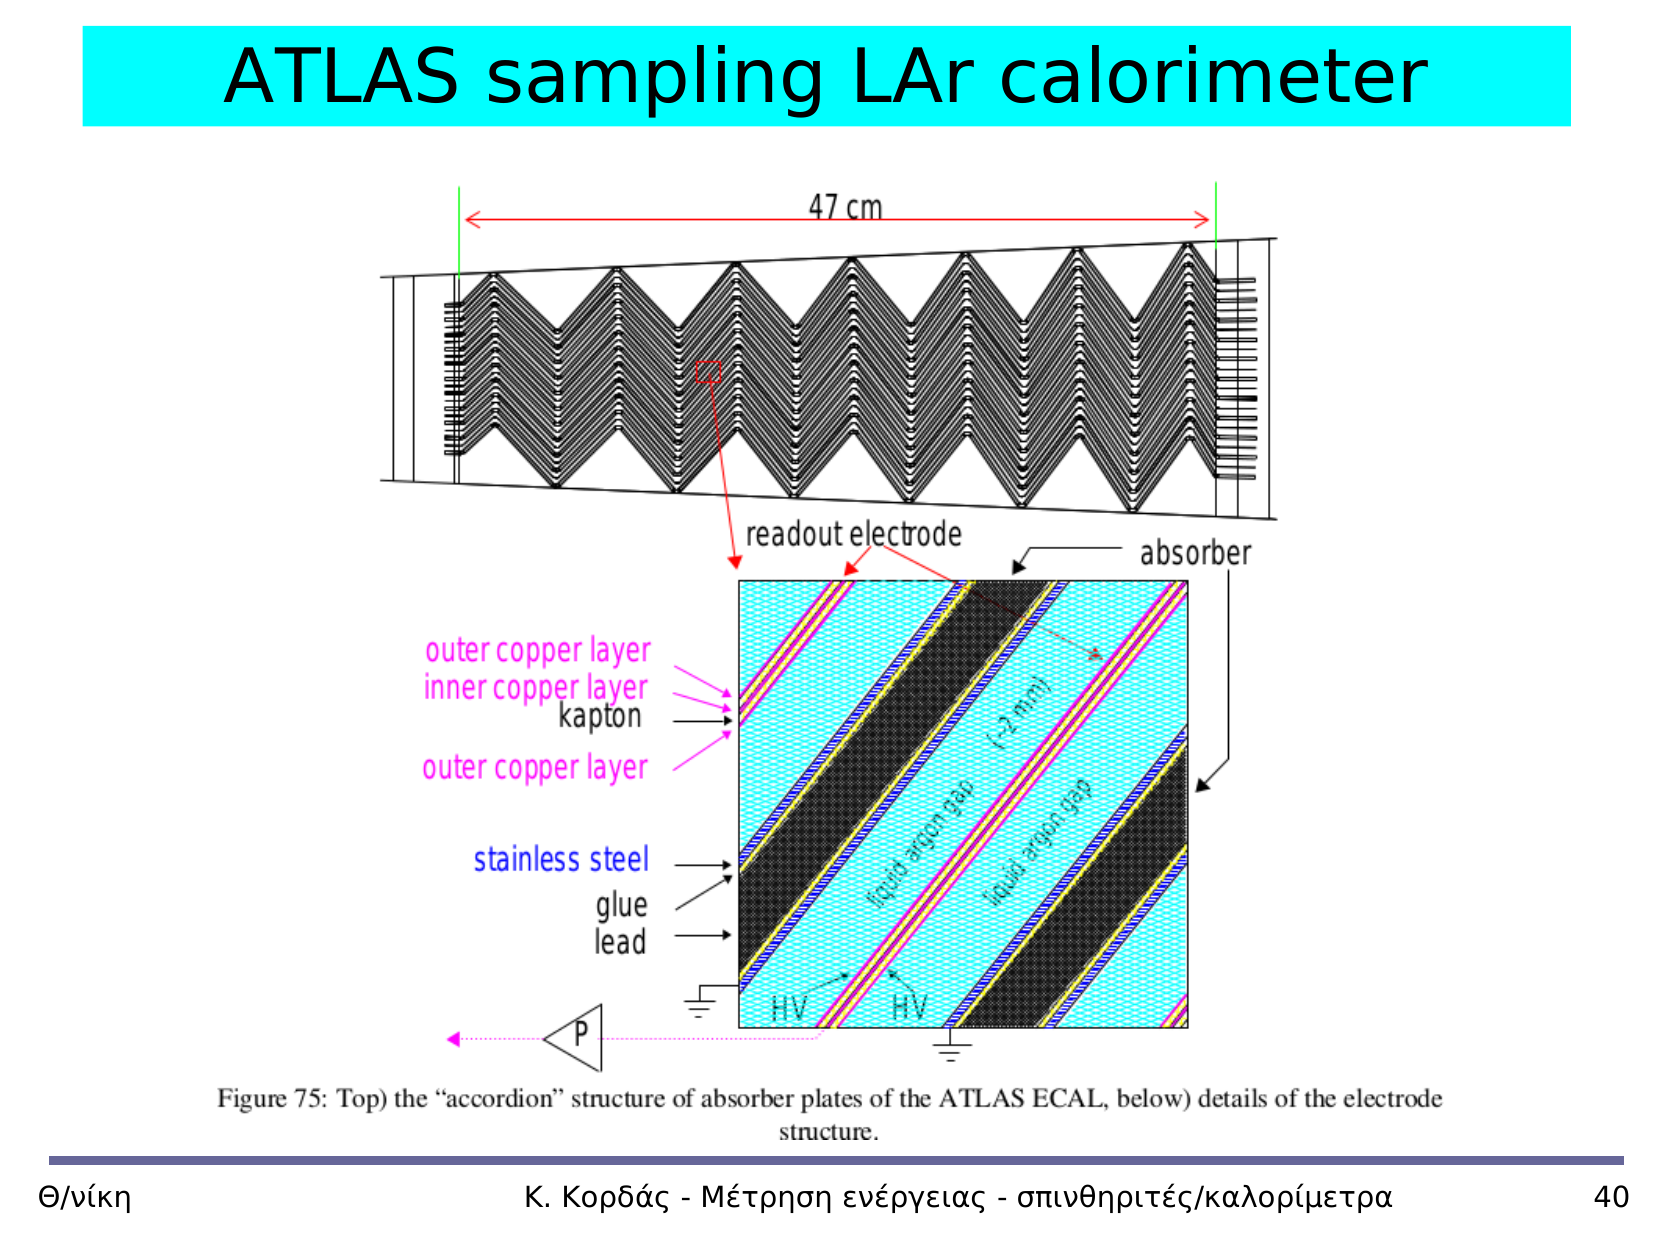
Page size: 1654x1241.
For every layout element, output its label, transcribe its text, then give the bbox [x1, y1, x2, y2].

picture [213, 169, 1461, 1140]
title ATLAS sampling LAr calorimeter [82, 25, 1571, 127]
